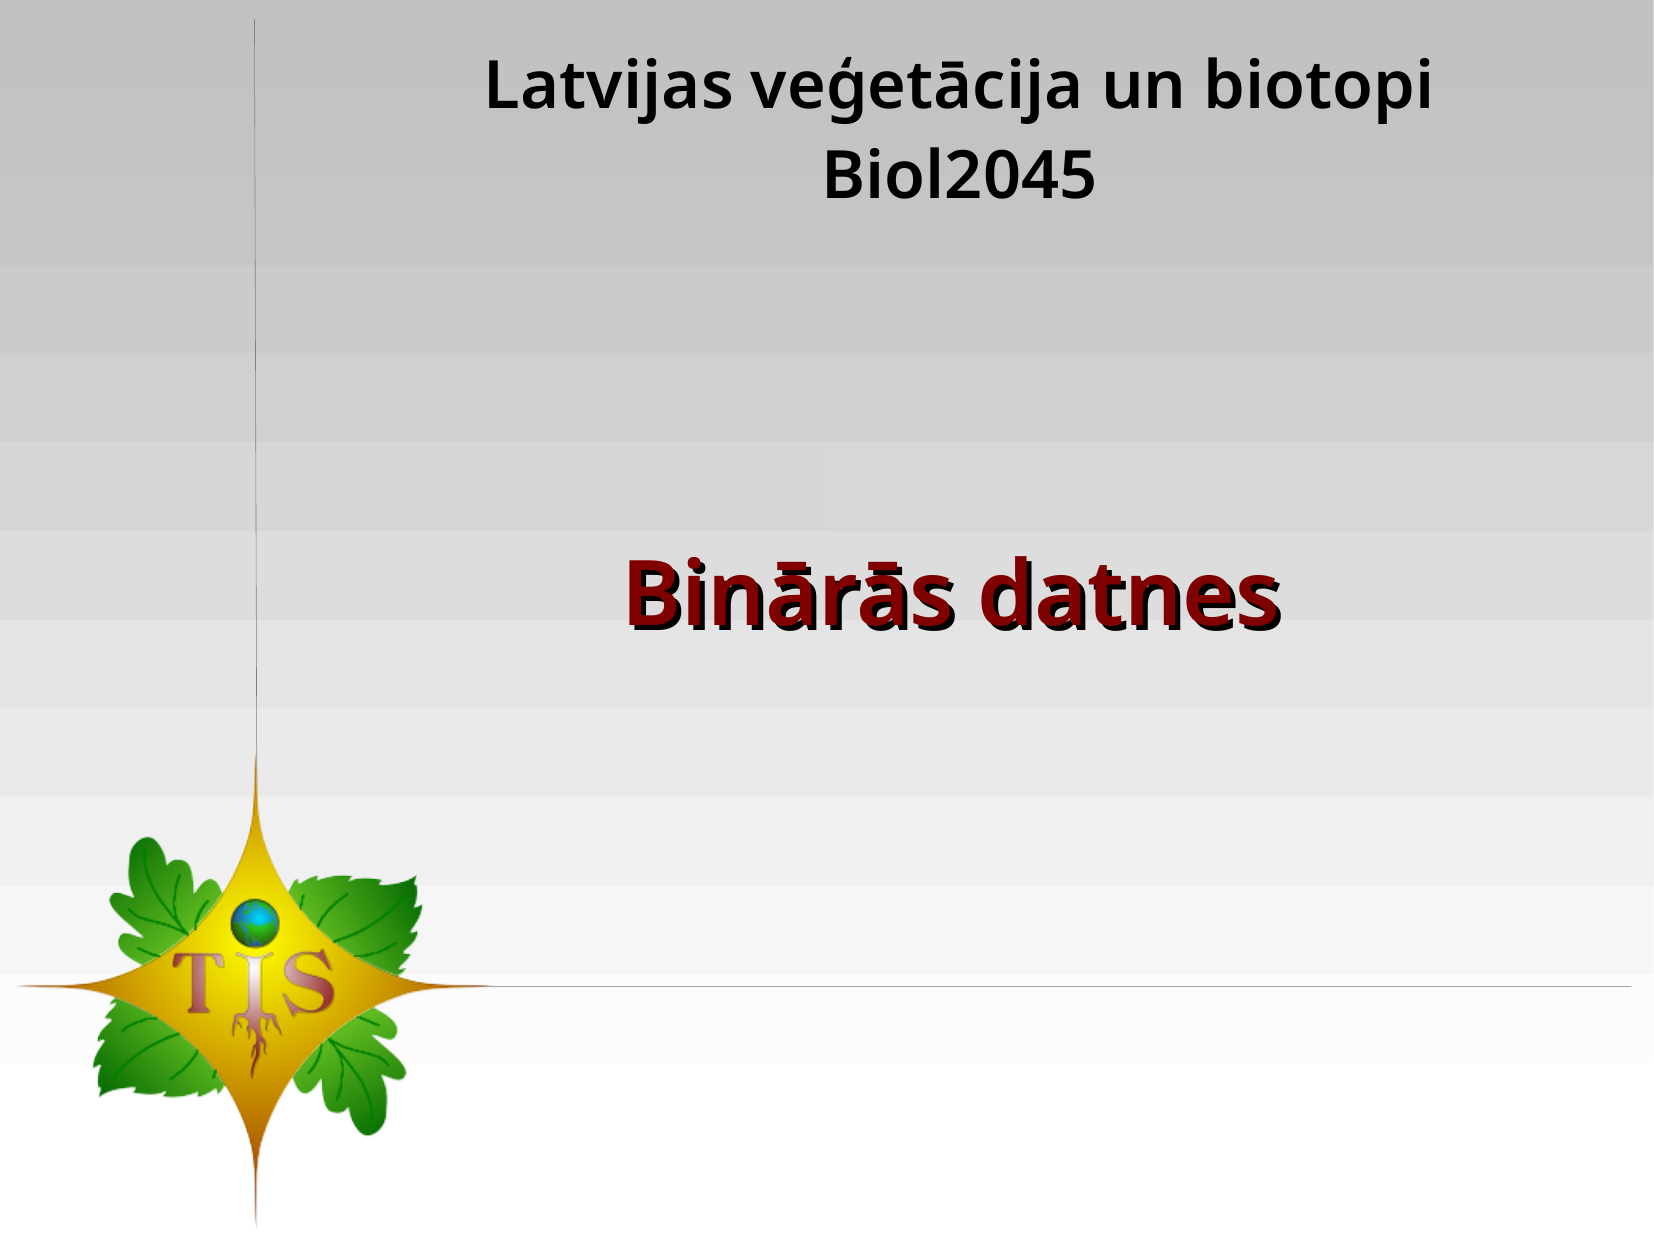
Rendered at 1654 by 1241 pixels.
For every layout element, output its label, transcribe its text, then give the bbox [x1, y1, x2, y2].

picture [0, 0, 1654, 1241]
title Binārās datnes [295, 324, 1607, 857]
